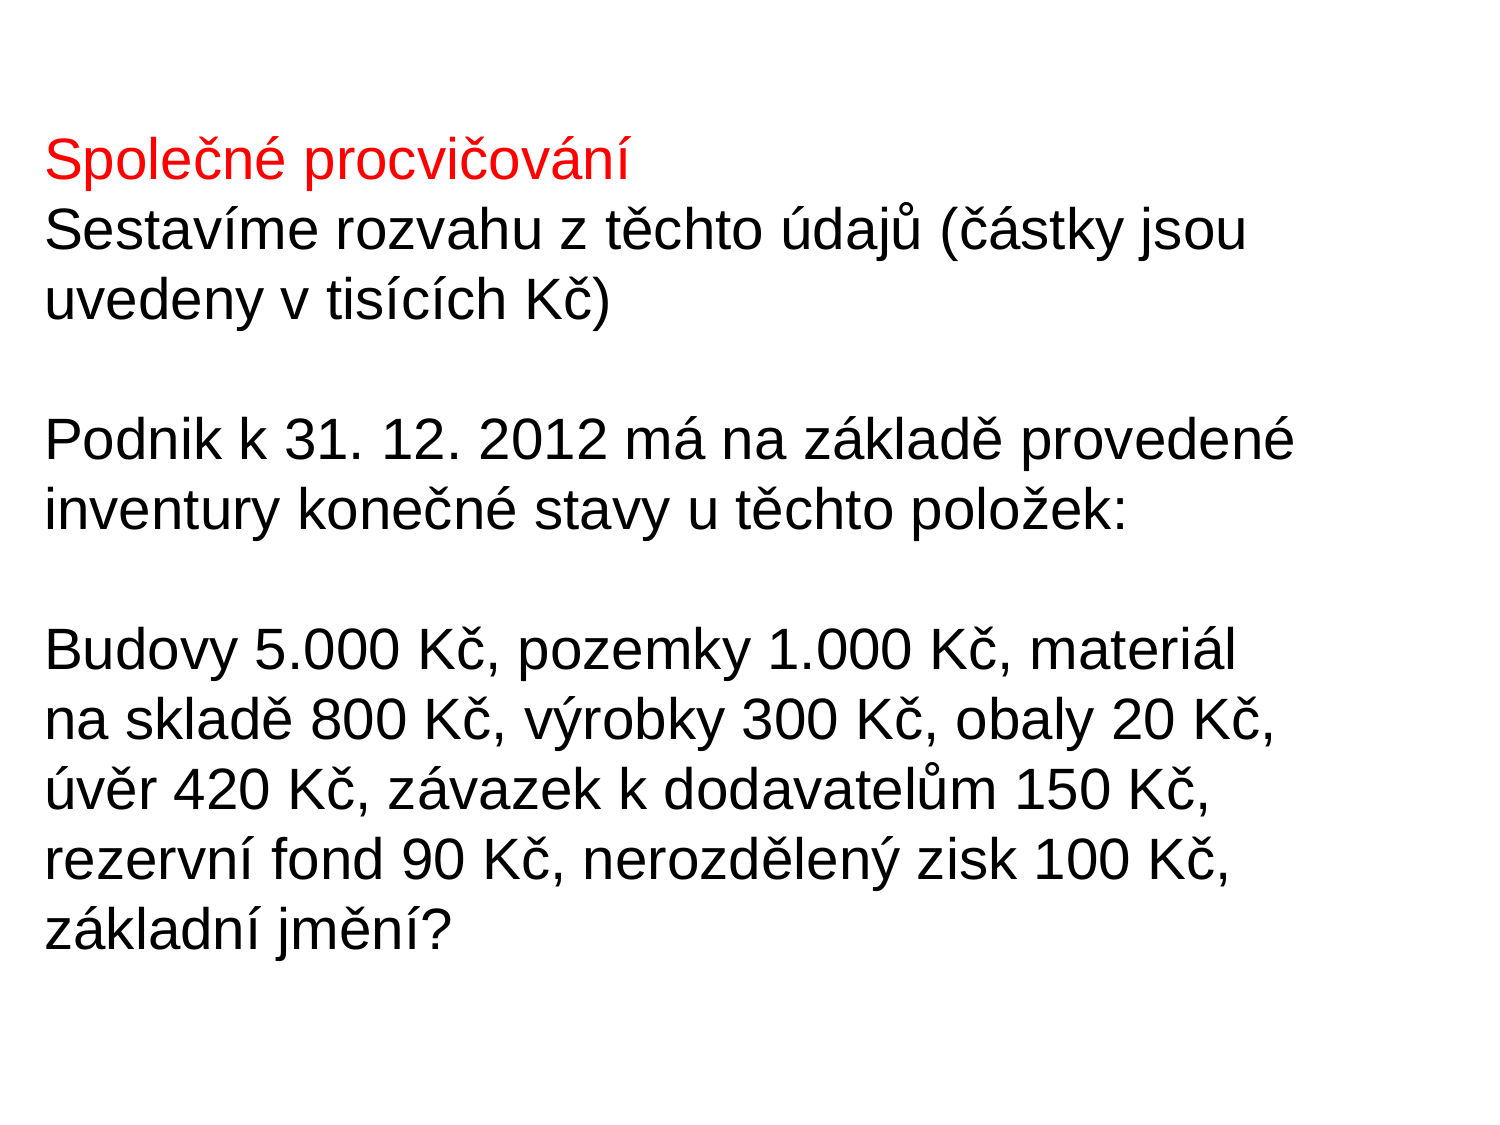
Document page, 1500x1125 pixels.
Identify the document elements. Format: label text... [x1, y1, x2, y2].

text_box Společné procvičování Sestavíme rozvahu z těchto údajů (částky jsou uvedeny v tisících Kč) Podnik k 31. 12. 2012 má na základě provedené inventury konečné stavy u těchto položek: Budovy 5.000 Kč, pozemky 1.000 Kč, materiál na skladě 800 Kč, výrobky 300 Kč, obaly 20 Kč, úvěr 420 Kč, závazek k dodavatelům 150 Kč, rezervní fond 90 Kč, nerozdělený zisk 100 Kč, základní jmění? [29, 113, 1500, 1039]
